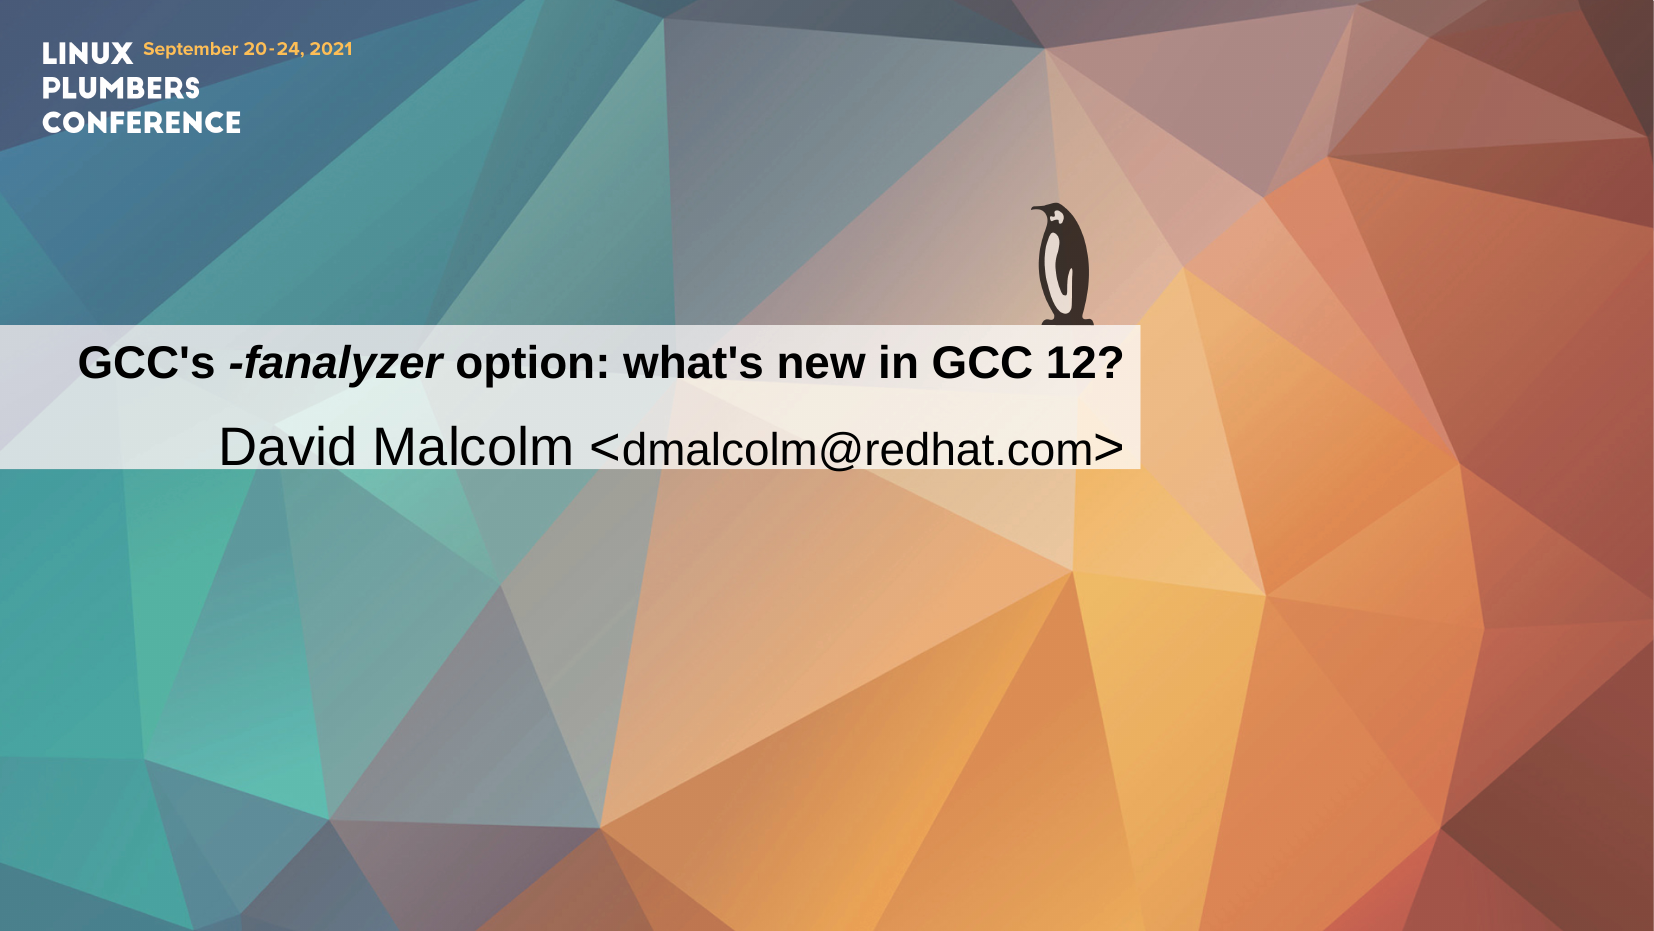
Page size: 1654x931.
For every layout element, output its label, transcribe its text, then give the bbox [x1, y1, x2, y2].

picture [0, 0, 1654, 931]
text_box GCC's -fanalyzer option: what's new in GCC 12? David Malcolm <dmalcolm@redhat.com> [0, 330, 1141, 485]
